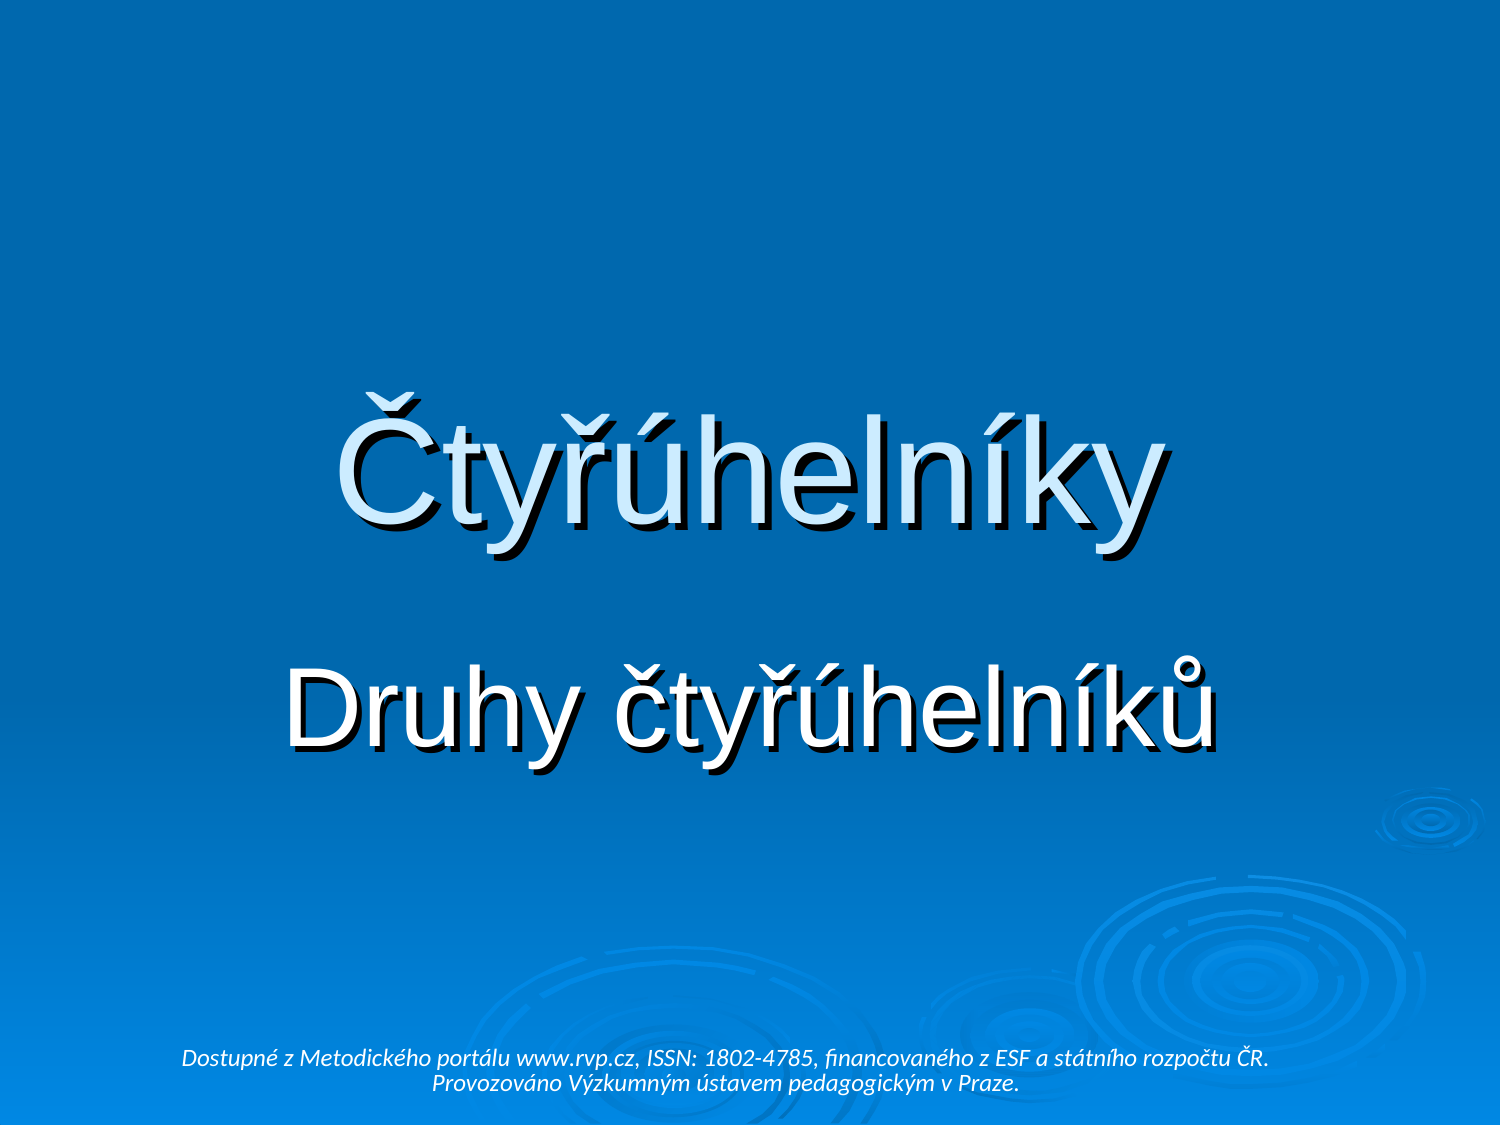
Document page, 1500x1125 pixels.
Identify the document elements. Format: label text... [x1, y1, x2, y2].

subtitle Druhy čtyřúhelníků [225, 637, 1276, 926]
text_box Dostupné z Metodického portálu www.rvp.cz, ISSN: 1802-4785, financovaného z ESF a státního rozpočtu ČR. Provozováno Výzkumným ústavem pedagogickým v Praze. [105, 1042, 1348, 1103]
title Čtyřúhelníky [112, 277, 1388, 563]
